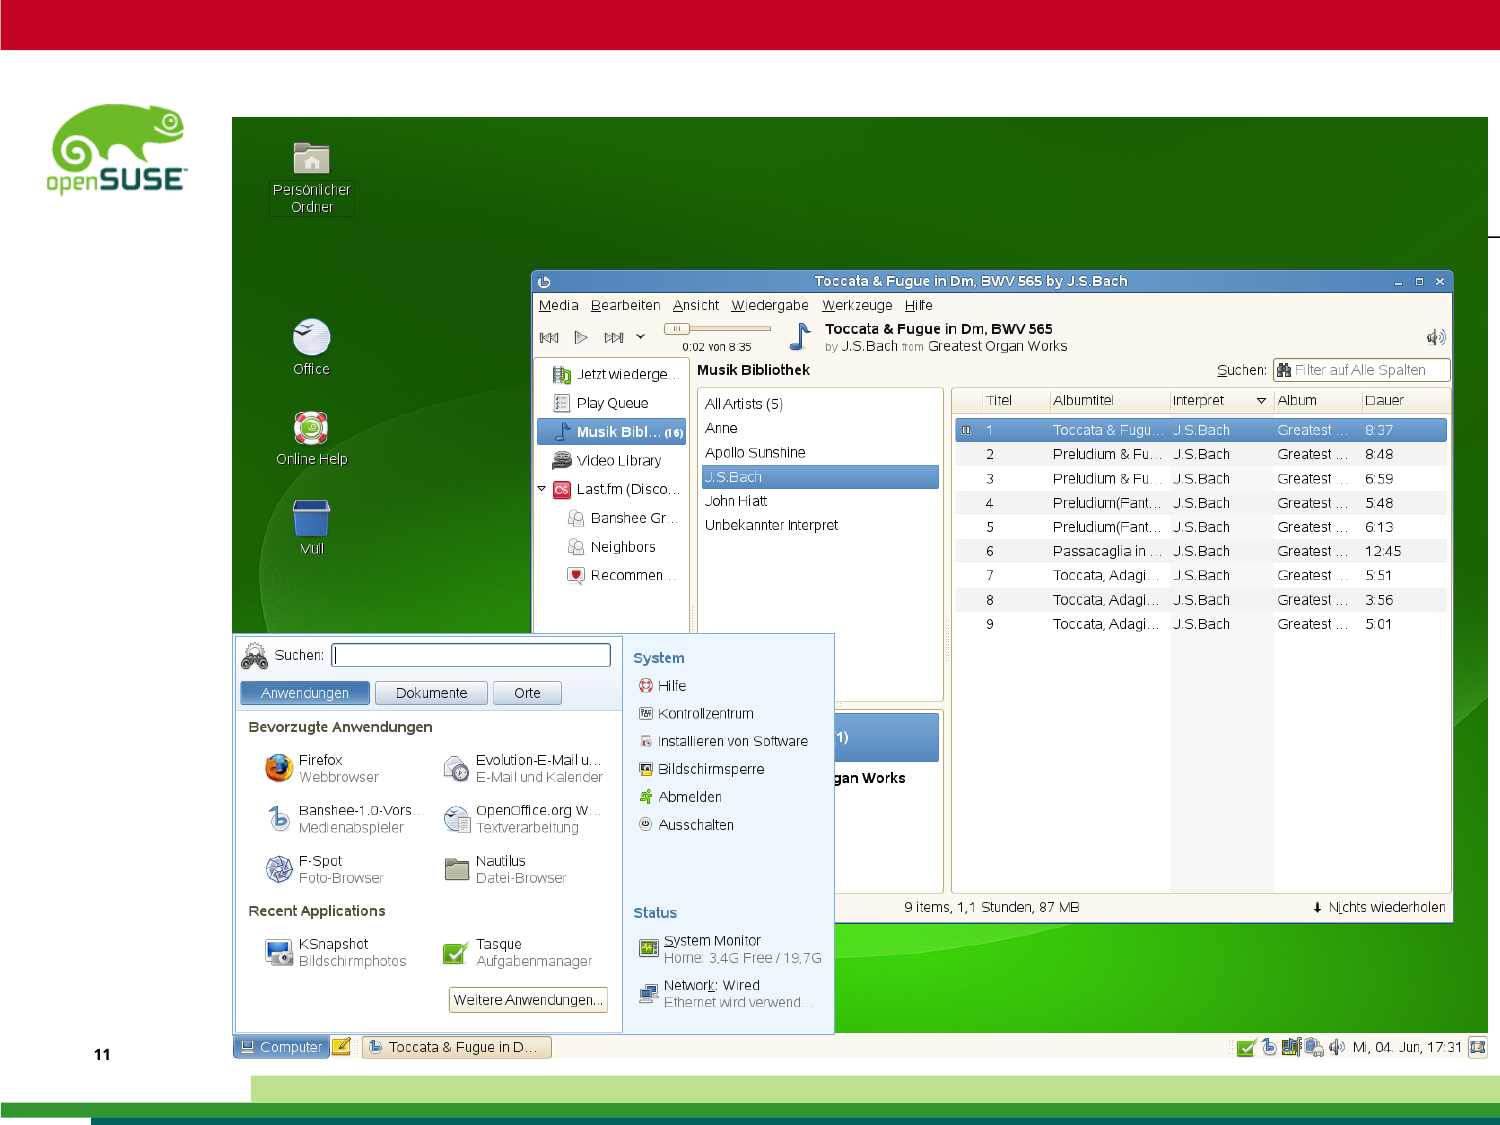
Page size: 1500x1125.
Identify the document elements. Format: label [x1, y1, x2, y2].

picture [232, 117, 1488, 1059]
picture [47, 104, 188, 197]
